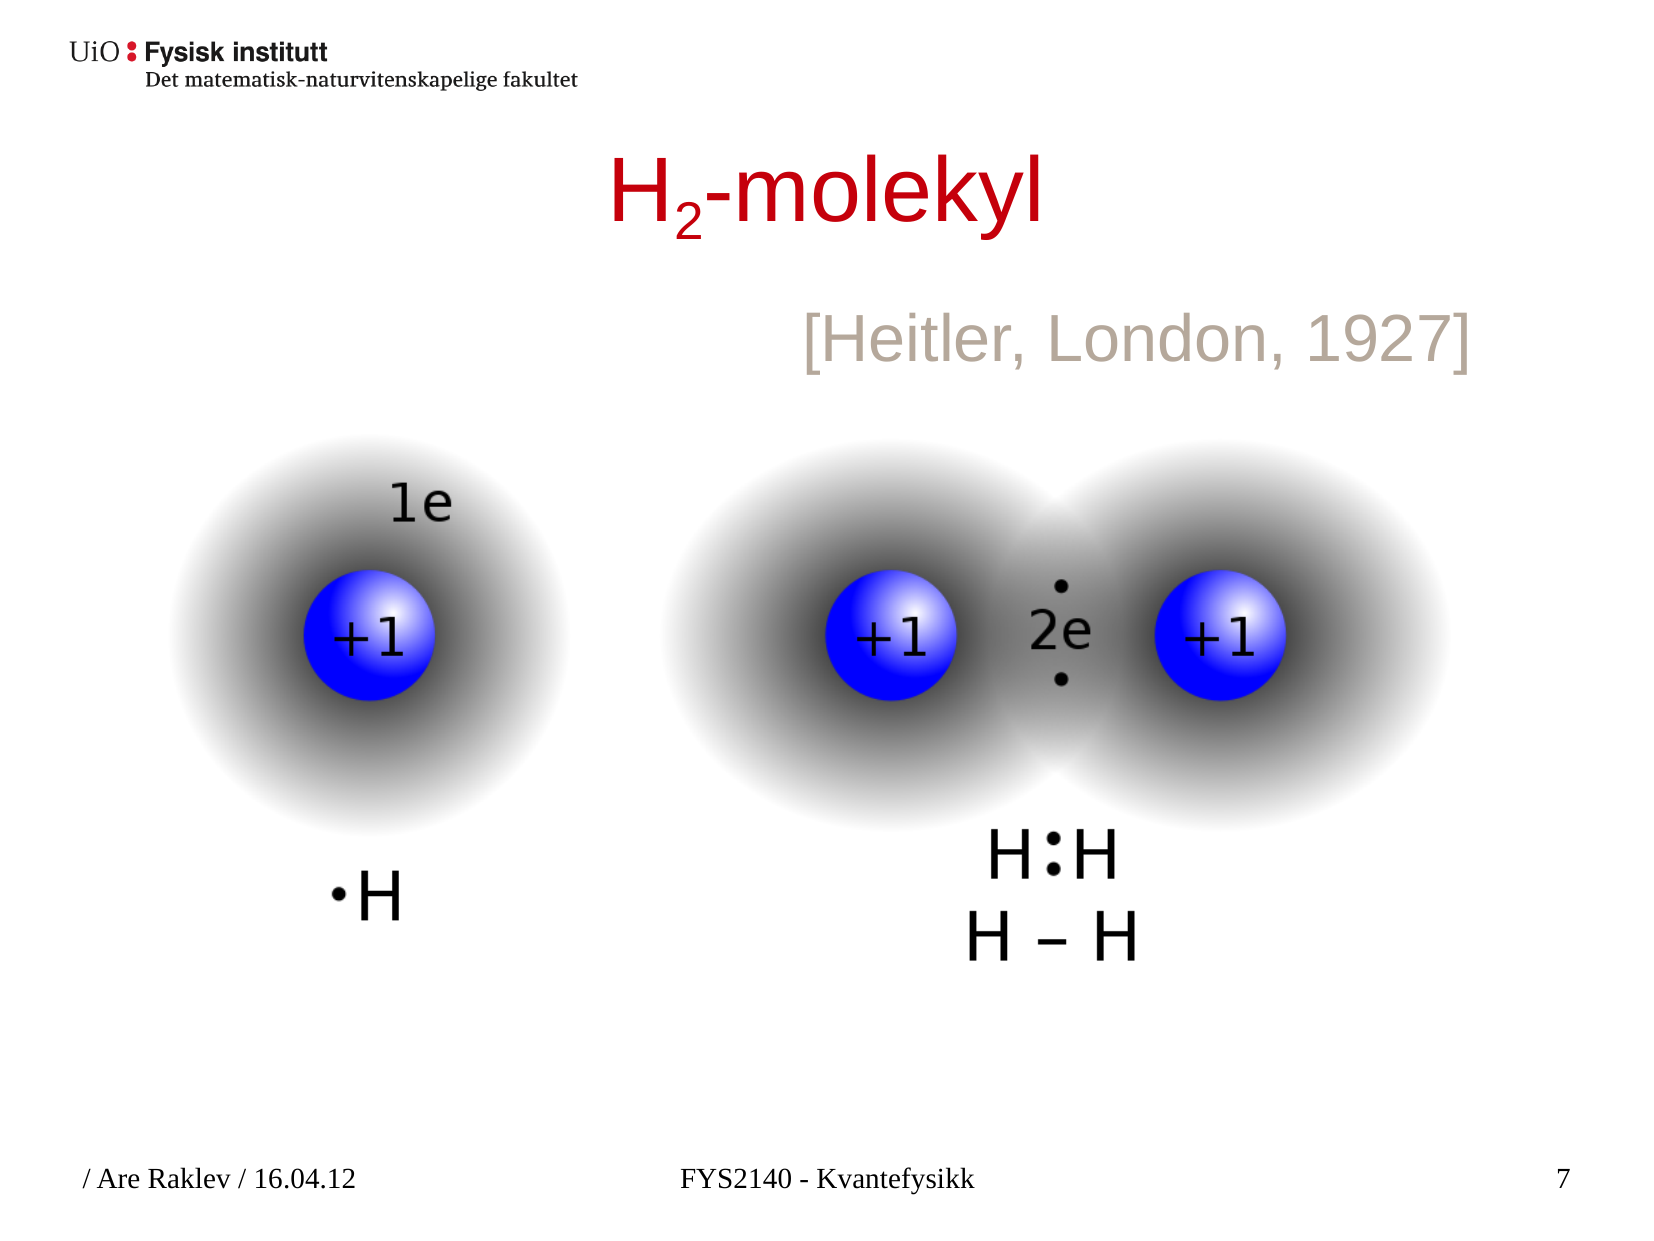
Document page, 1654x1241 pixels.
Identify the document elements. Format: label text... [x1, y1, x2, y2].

picture [131, 413, 1471, 989]
picture [68, 37, 581, 93]
title H2-molekyl [82, 90, 1571, 298]
text_box [Heitler, London, 1927] [787, 294, 1534, 384]
